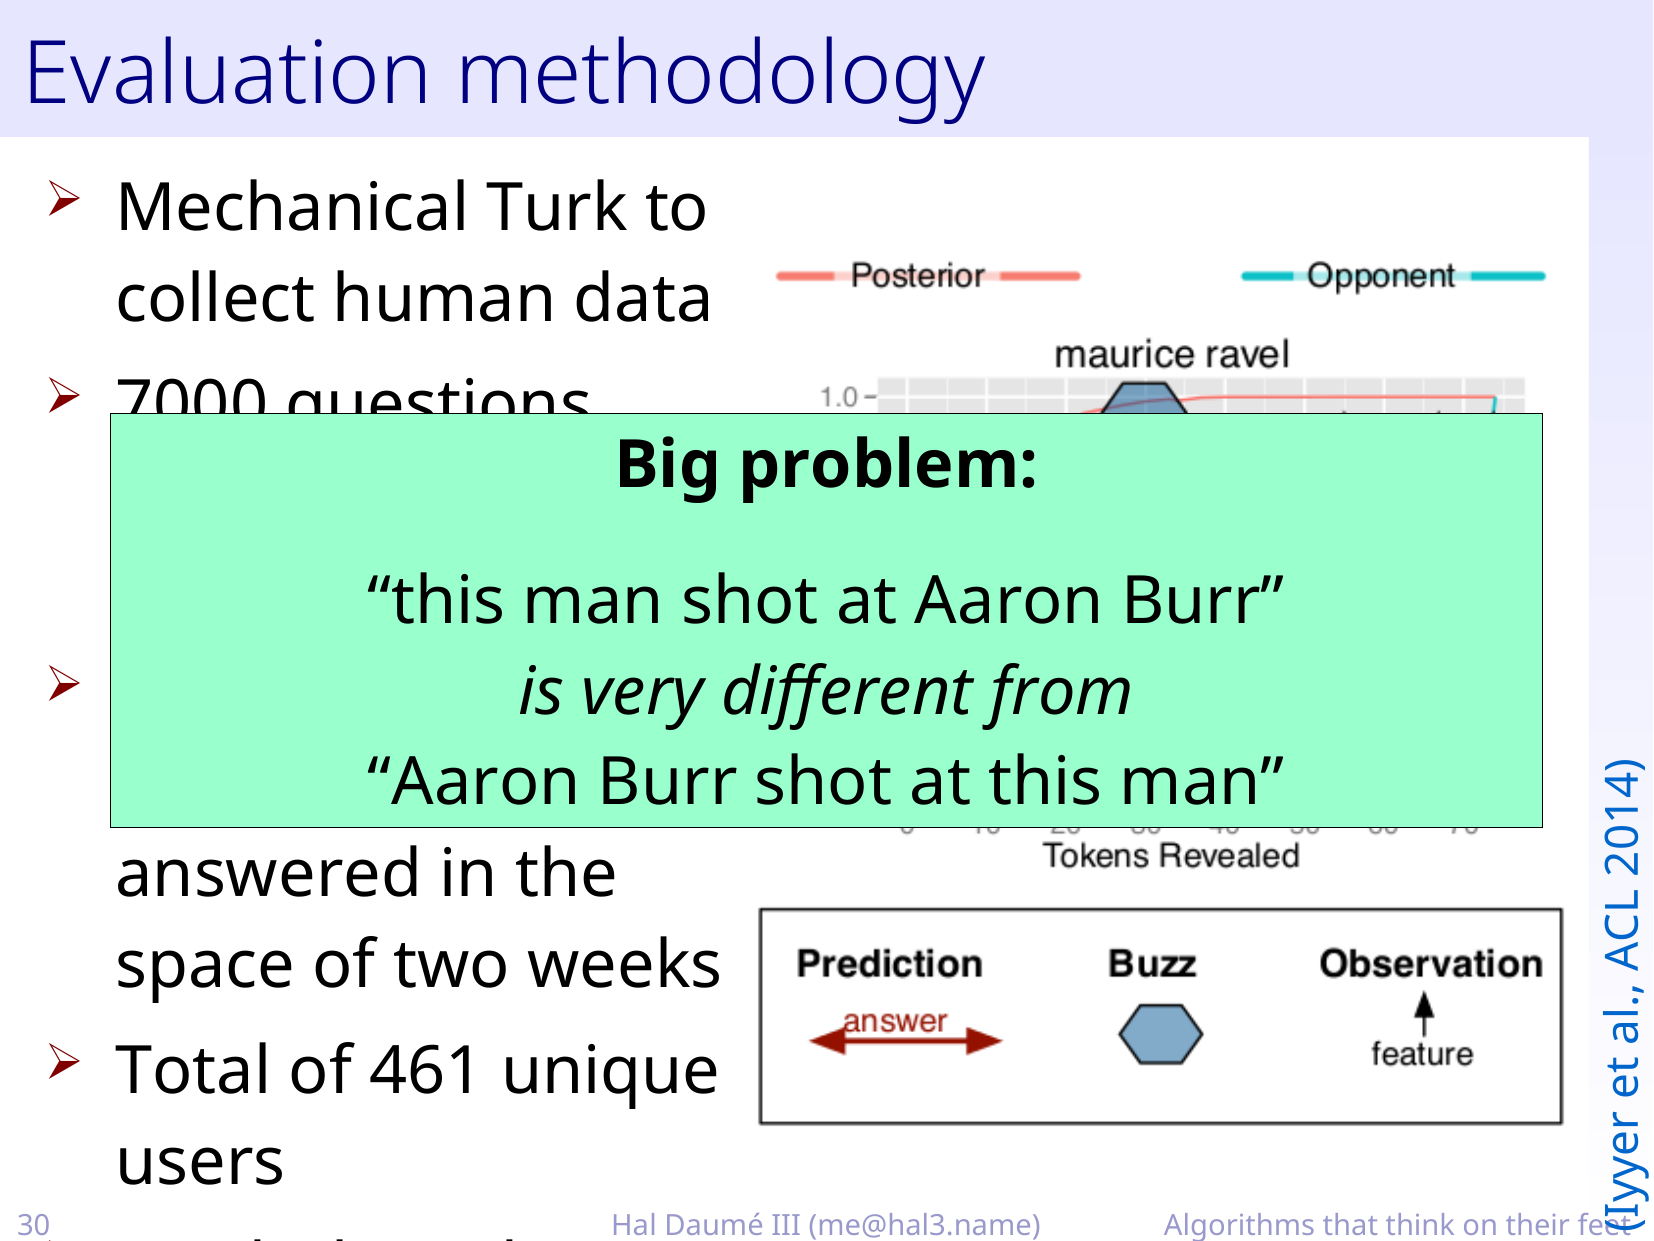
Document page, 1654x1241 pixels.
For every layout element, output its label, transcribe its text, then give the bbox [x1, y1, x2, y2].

text_box Big problem: “this man shot at Aaron Burr” is very different from “Aaron Burr shot at this man” [110, 413, 1543, 828]
title Evaluation methodology [22, 8, 1639, 131]
text_box (Iyyer et al., ACL 2014) [1585, 688, 1648, 1236]
list Mechanical Turk to collect human data 7000 questions were answered in the first day Over 43000 questions were answered in the space of two weeks Total of 461 unique users Leaderboard to encourage users [32, 159, 726, 1185]
picture [753, 252, 1572, 1132]
